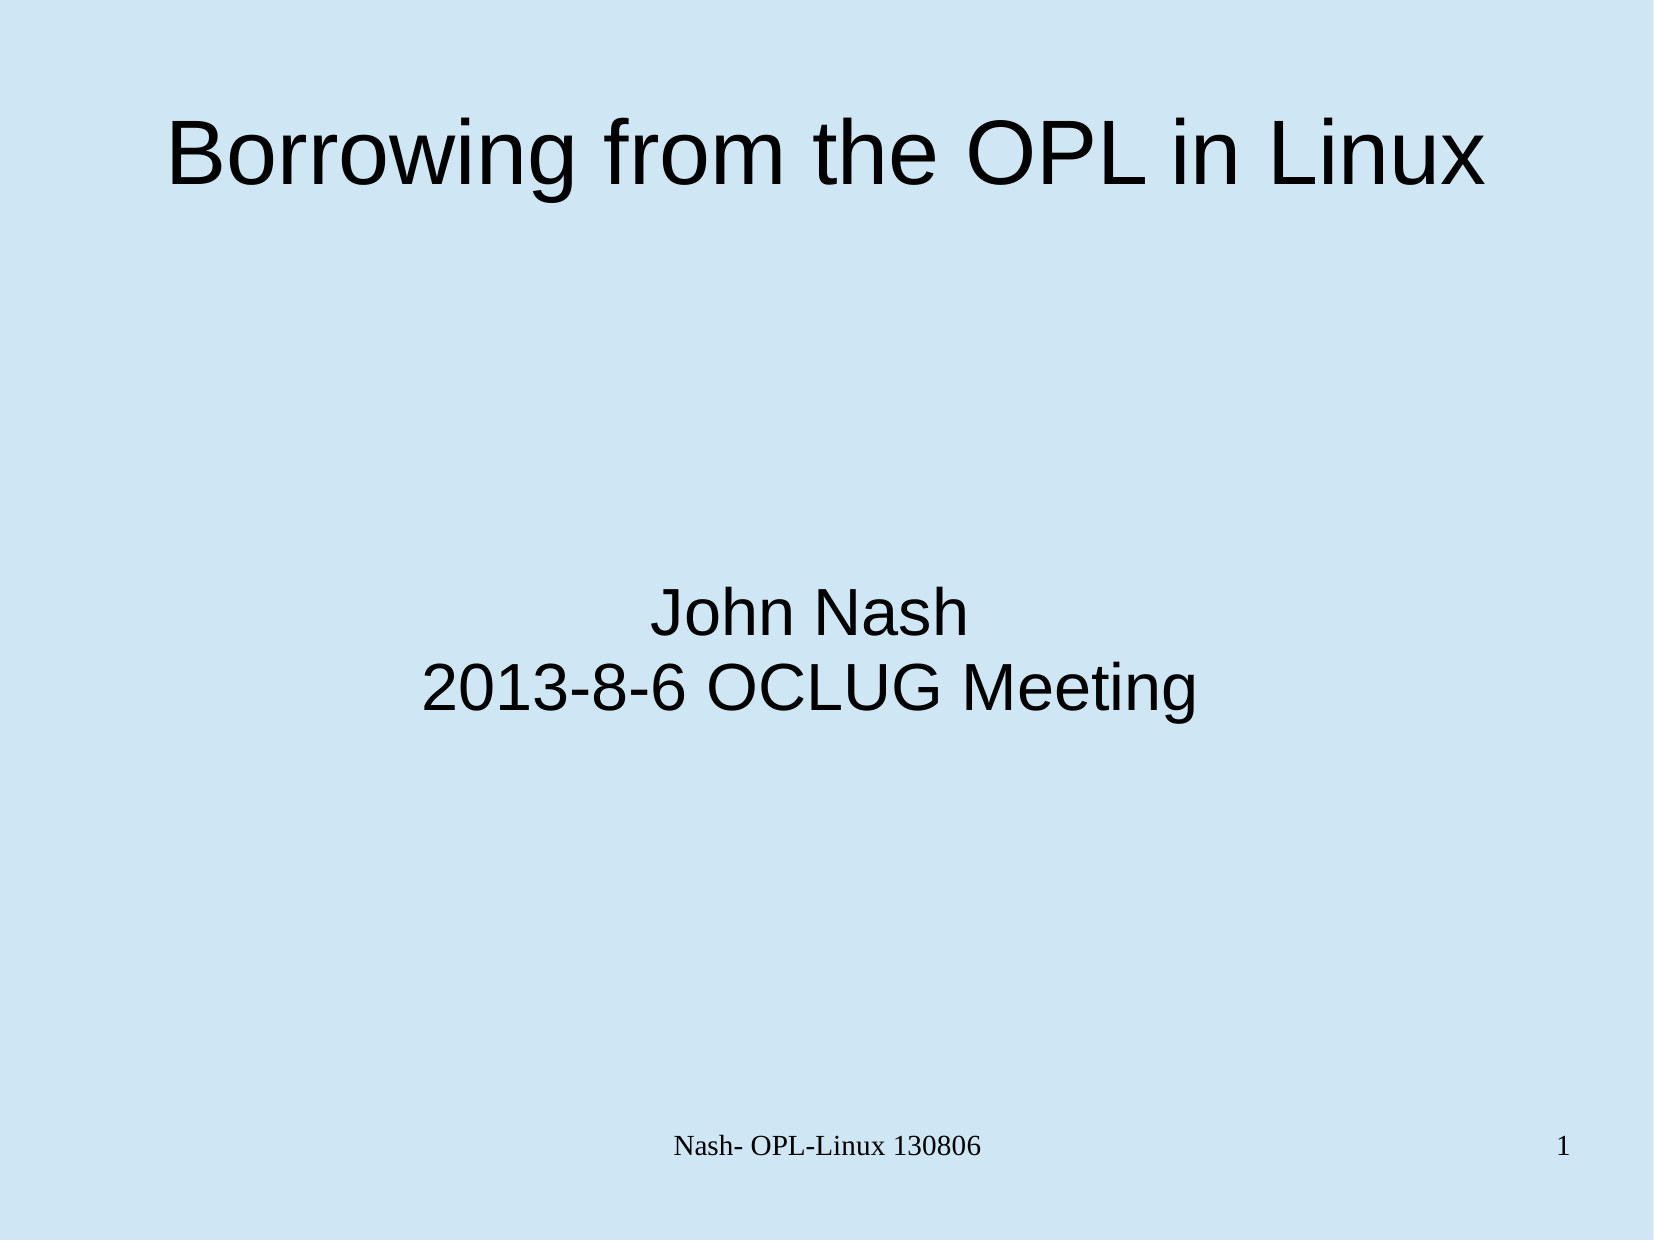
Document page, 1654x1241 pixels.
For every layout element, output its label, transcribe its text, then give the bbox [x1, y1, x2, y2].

subtitle John Nash 2013-8-6 OCLUG Meeting [82, 290, 1538, 1010]
title Borrowing from the OPL in Linux [82, 49, 1571, 257]
